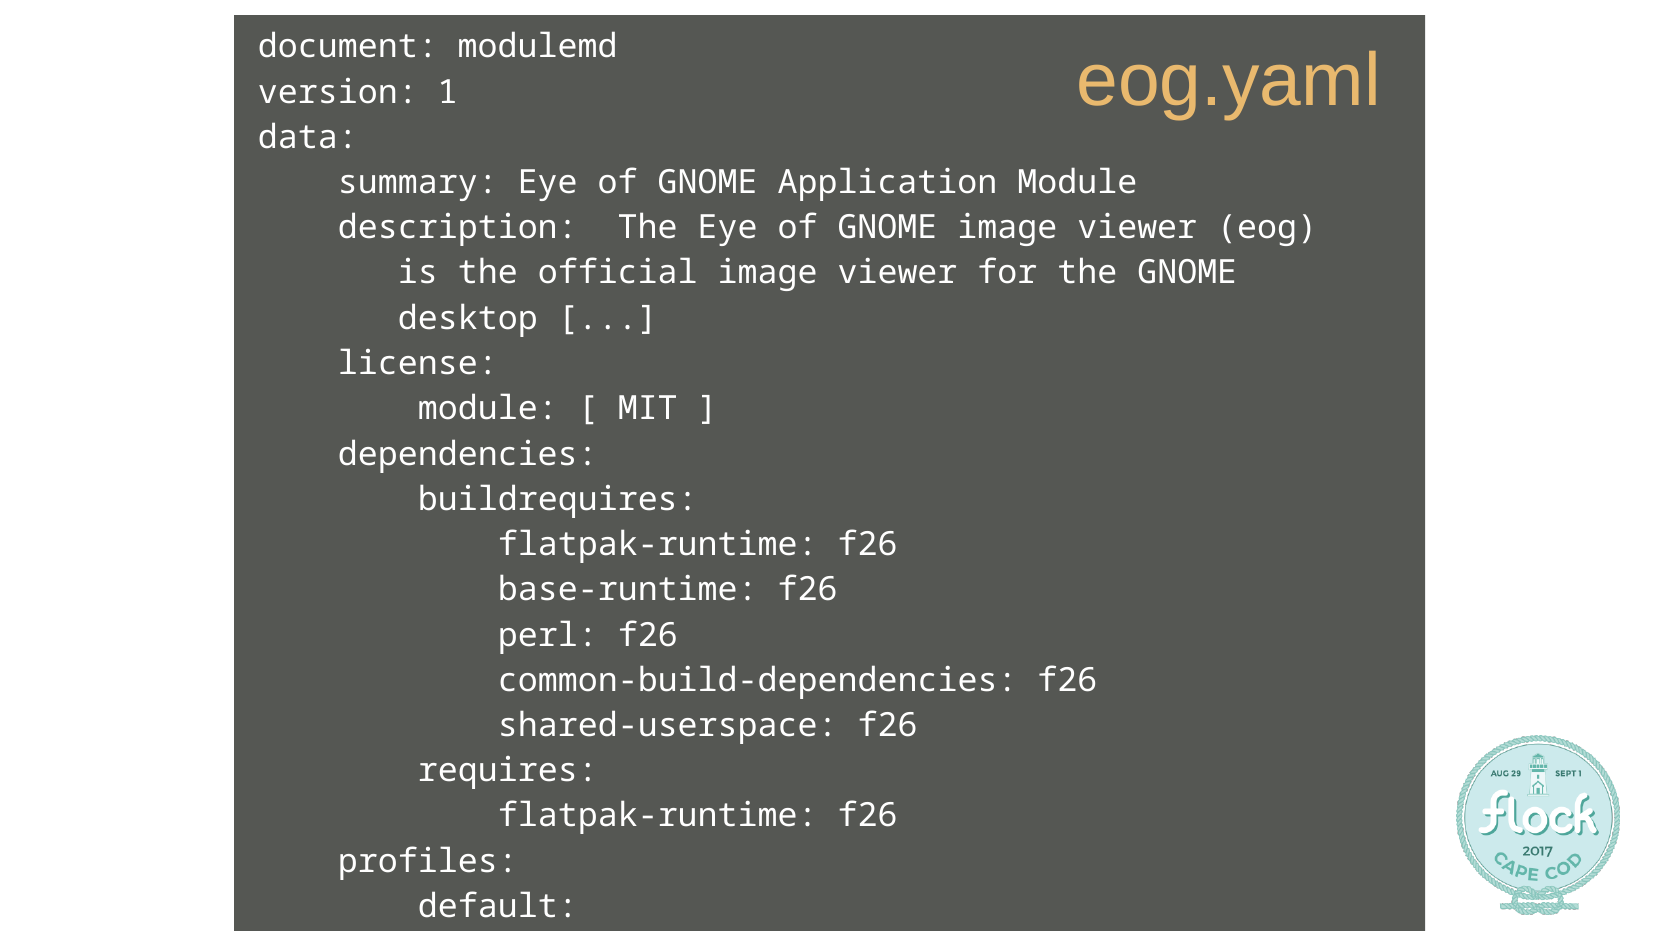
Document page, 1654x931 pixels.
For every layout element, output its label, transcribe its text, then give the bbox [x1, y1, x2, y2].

text_box eog.yaml [1061, 30, 1396, 116]
picture [1456, 735, 1620, 915]
text_box document: modulemd version: 1 data: summary: Eye of GNOME Application Module description: The Eye of GNOME image viewer (eog) is the official image viewer for the GNOME desktop [...] license: module: [ MIT ] dependencies: buildrequires: flatpak-runtime: f26 base-runtime: f26 perl: f26 common-build-dependencies: f26 shared-userspace: f26 requires: flatpak-runtime: f26 profiles: default: rpms: - eog [234, 15, 1426, 916]
